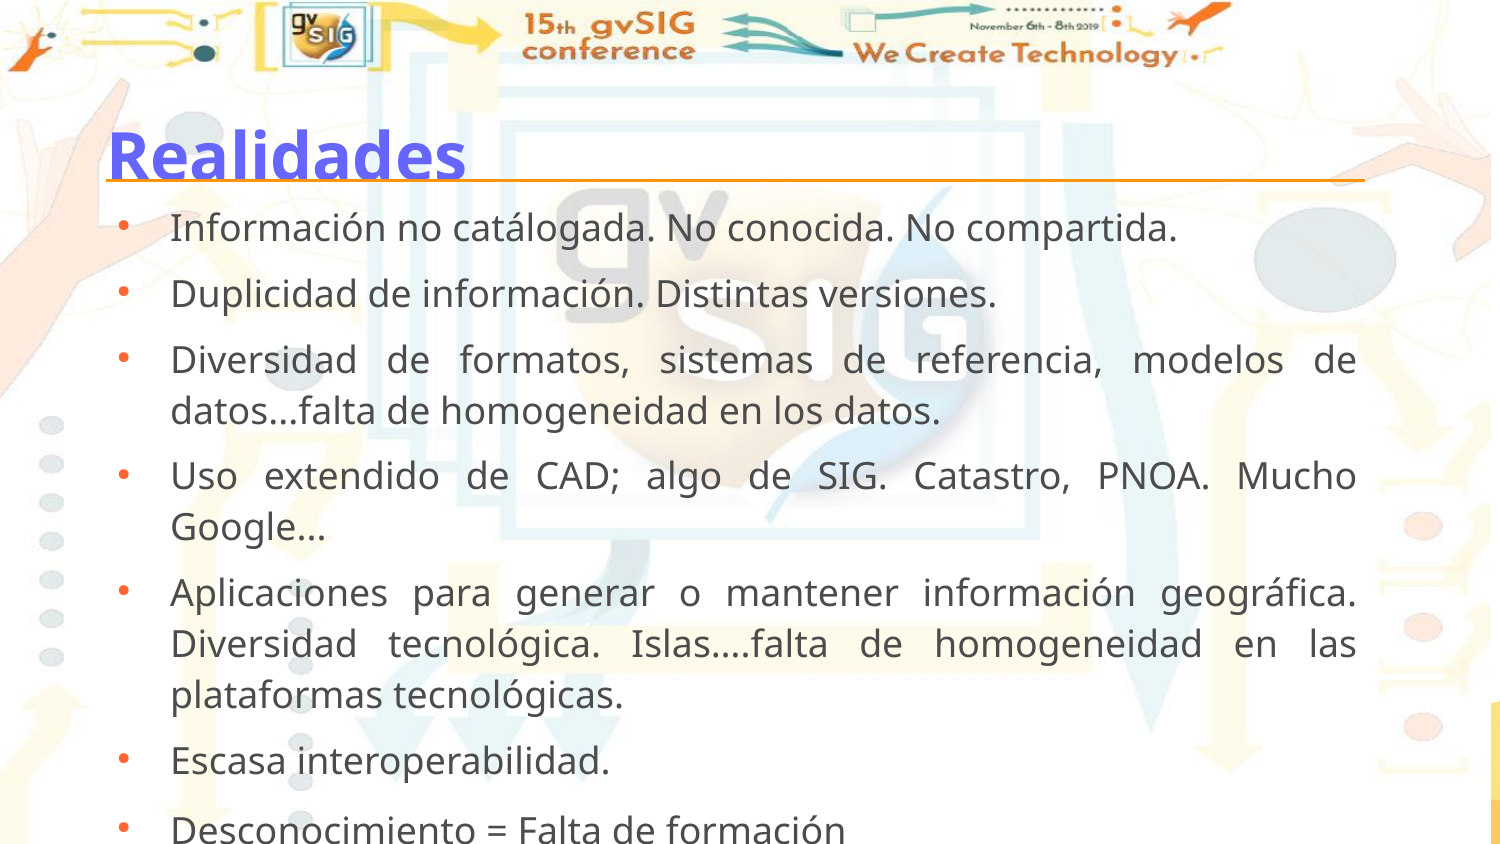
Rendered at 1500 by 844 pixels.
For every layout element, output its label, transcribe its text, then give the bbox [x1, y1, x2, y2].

list Información no catálogada. No conocida. No compartida. Duplicidad de información. Distintas versiones. Diversidad de formatos, sistemas de referencia, modelos de datos...falta de homogeneidad en los datos. Uso extendido de CAD; algo de SIG. Catastro, PNOA. Mucho Google... Aplicaciones para generar o mantener información geográfica. Diversidad tecnológica. Islas….falta de homogeneidad en las plataformas tecnológicas. Escasa interoperabilidad. Desconocimiento = Falta de formación [99, 129, 1359, 844]
title Realidades [106, 115, 1457, 193]
picture [0, 0, 1500, 844]
